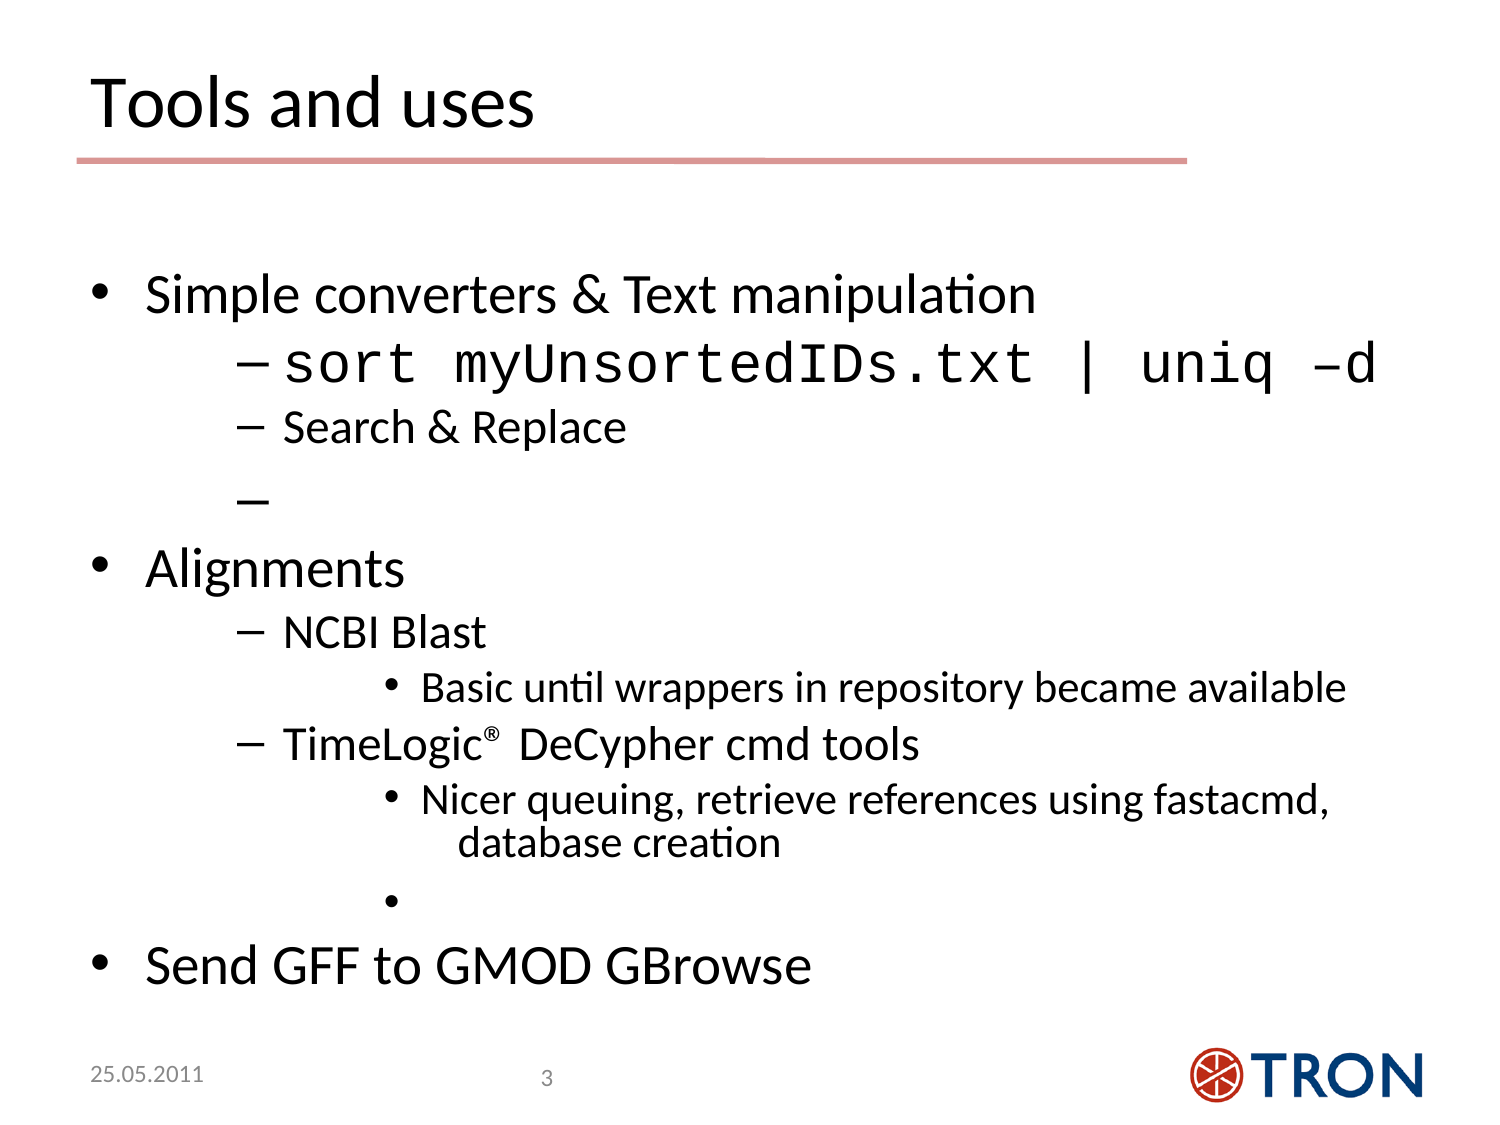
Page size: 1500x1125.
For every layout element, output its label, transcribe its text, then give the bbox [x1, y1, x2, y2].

list Simple converters & Text manipulation sort myUnsortedIDs.txt | uniq –d Search & Replace Alignments NCBI Blast Basic until wrappers in repository became available TimeLogic® DeCypher cmd tools Nicer queuing, retrieve references using fastacmd, database creation Send GFF to GMOD GBrowse [75, 262, 1426, 1005]
title Tools and uses [75, 45, 1426, 150]
text_box 25.05.2011 [75, 1042, 426, 1103]
text_box [525, 1046, 876, 1107]
